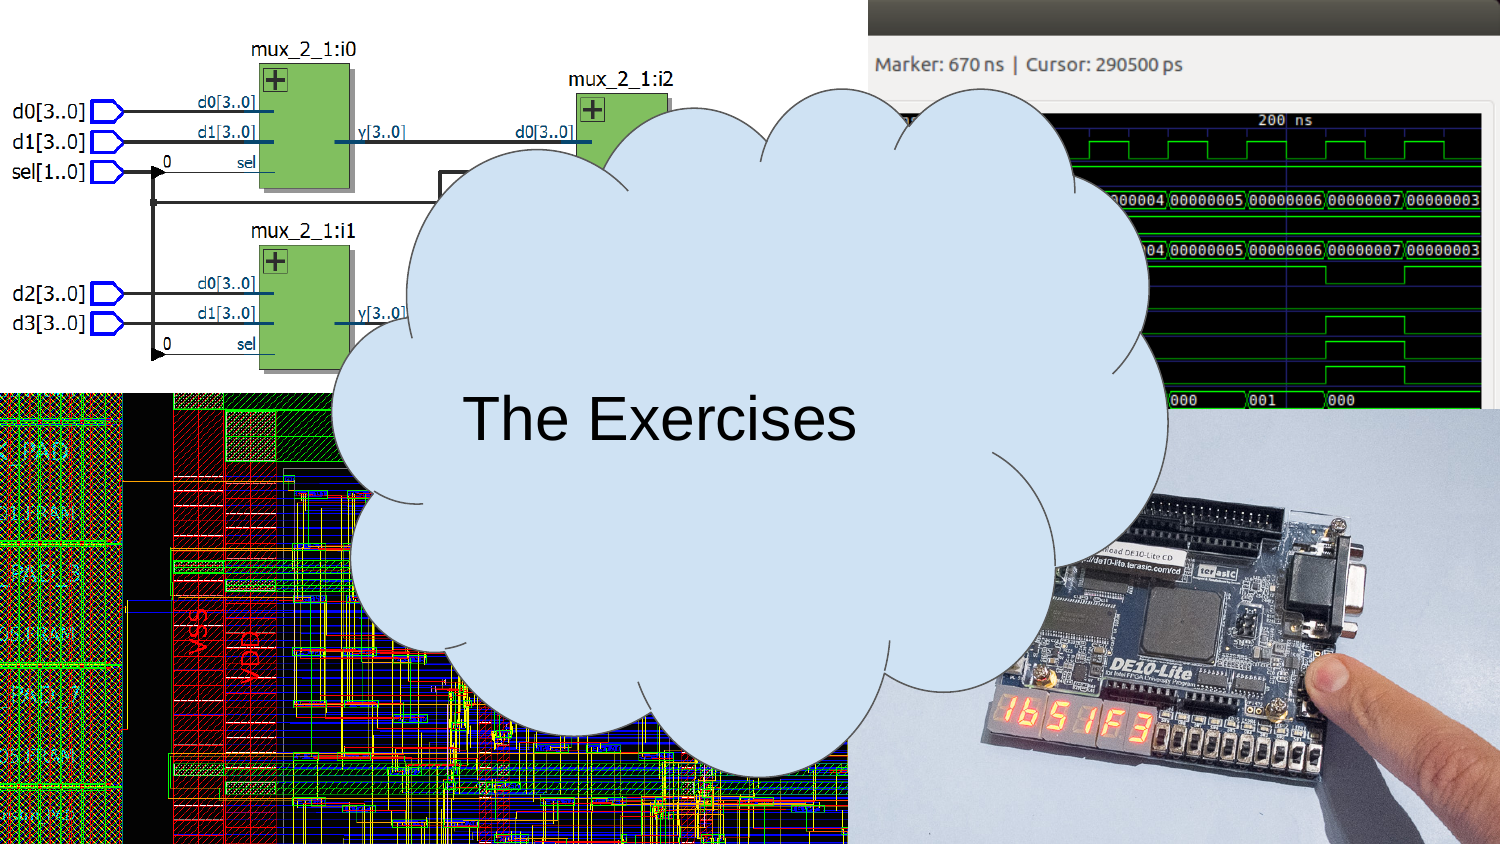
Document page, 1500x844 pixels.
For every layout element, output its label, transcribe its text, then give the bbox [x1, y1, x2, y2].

picture [0, 0, 1500, 844]
text_box The Exercises [331, 89, 1169, 778]
